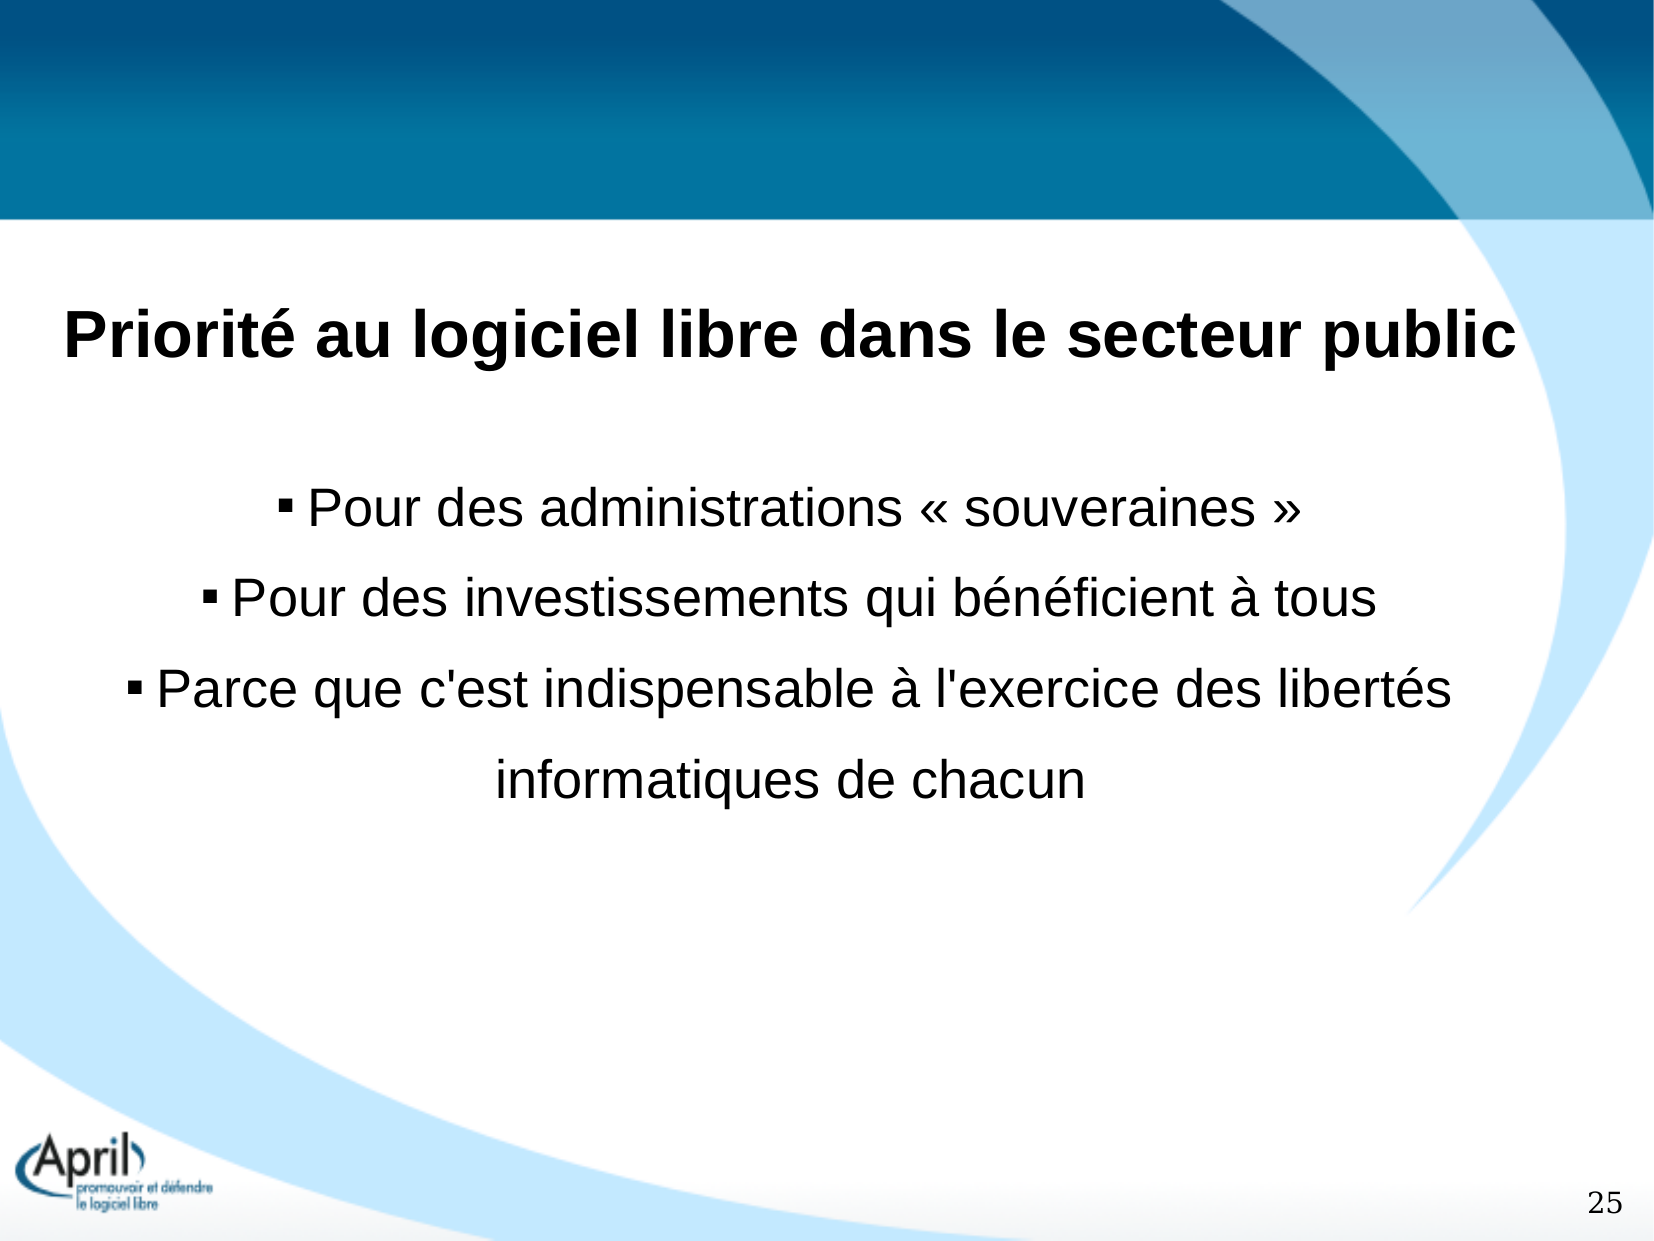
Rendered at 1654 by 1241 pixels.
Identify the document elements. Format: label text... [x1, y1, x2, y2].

picture [0, 0, 1654, 1241]
subtitle Priorité au logiciel libre dans le secteur public Pour des administrations « souveraines » Pour des investissements qui bénéficient à tous Parce que c'est indispensable à l'exercice des libertés informatiques de chacun [47, 73, 1536, 1034]
